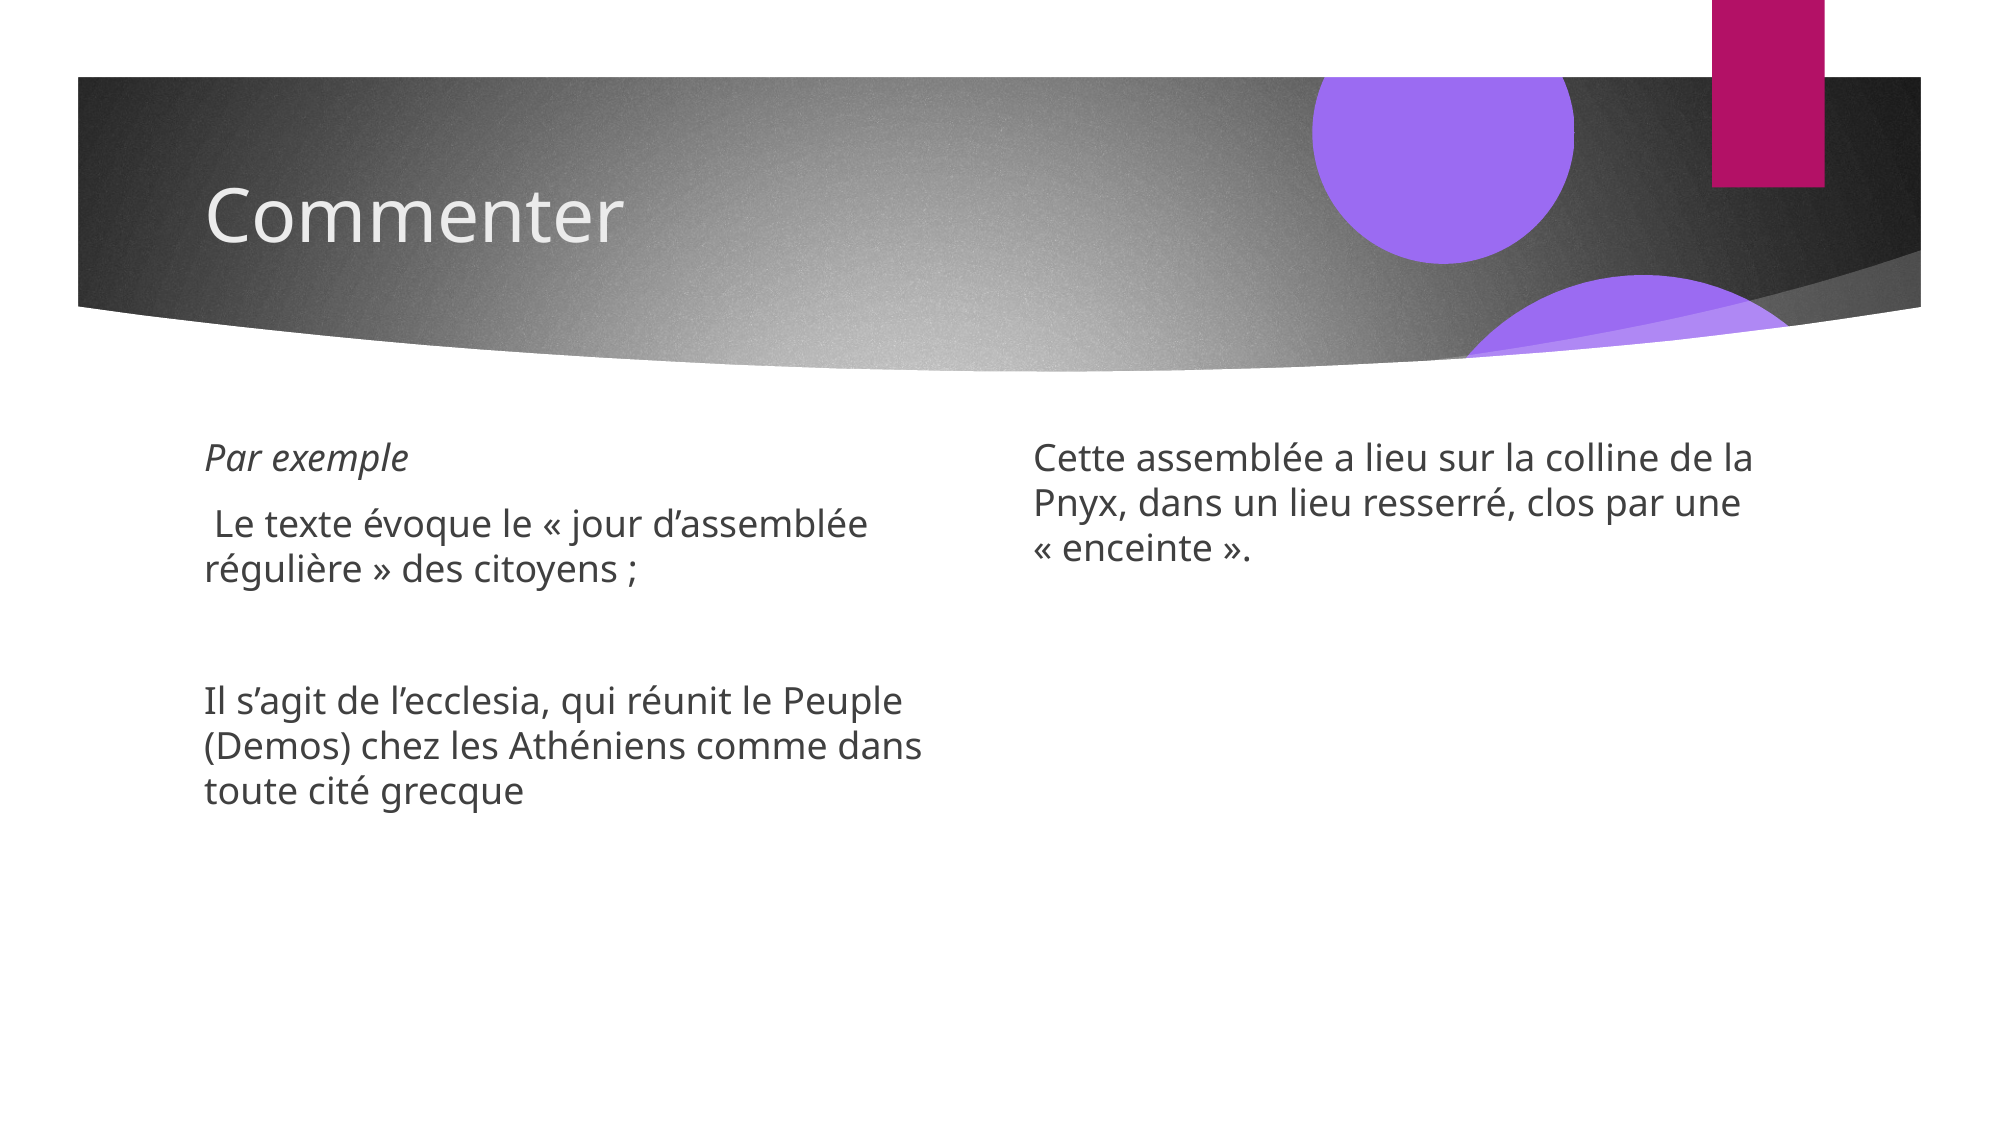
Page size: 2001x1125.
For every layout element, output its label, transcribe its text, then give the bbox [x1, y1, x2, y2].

list Par exemple Le texte évoque le « jour d’assemblée régulière » des citoyens ; Il s’agit de l’ecclesia, qui réunit le Peuple (Demos) chez les Athéniens comme dans toute cité grecque [189, 427, 981, 988]
title Commenter [189, 159, 1627, 276]
picture [1564, 78, 1920, 300]
picture [79, 78, 1613, 371]
list Cette assemblée a lieu sur la colline de la Pnyx, dans un lieu resserré, clos par une « enceinte ». [1018, 427, 1810, 1080]
